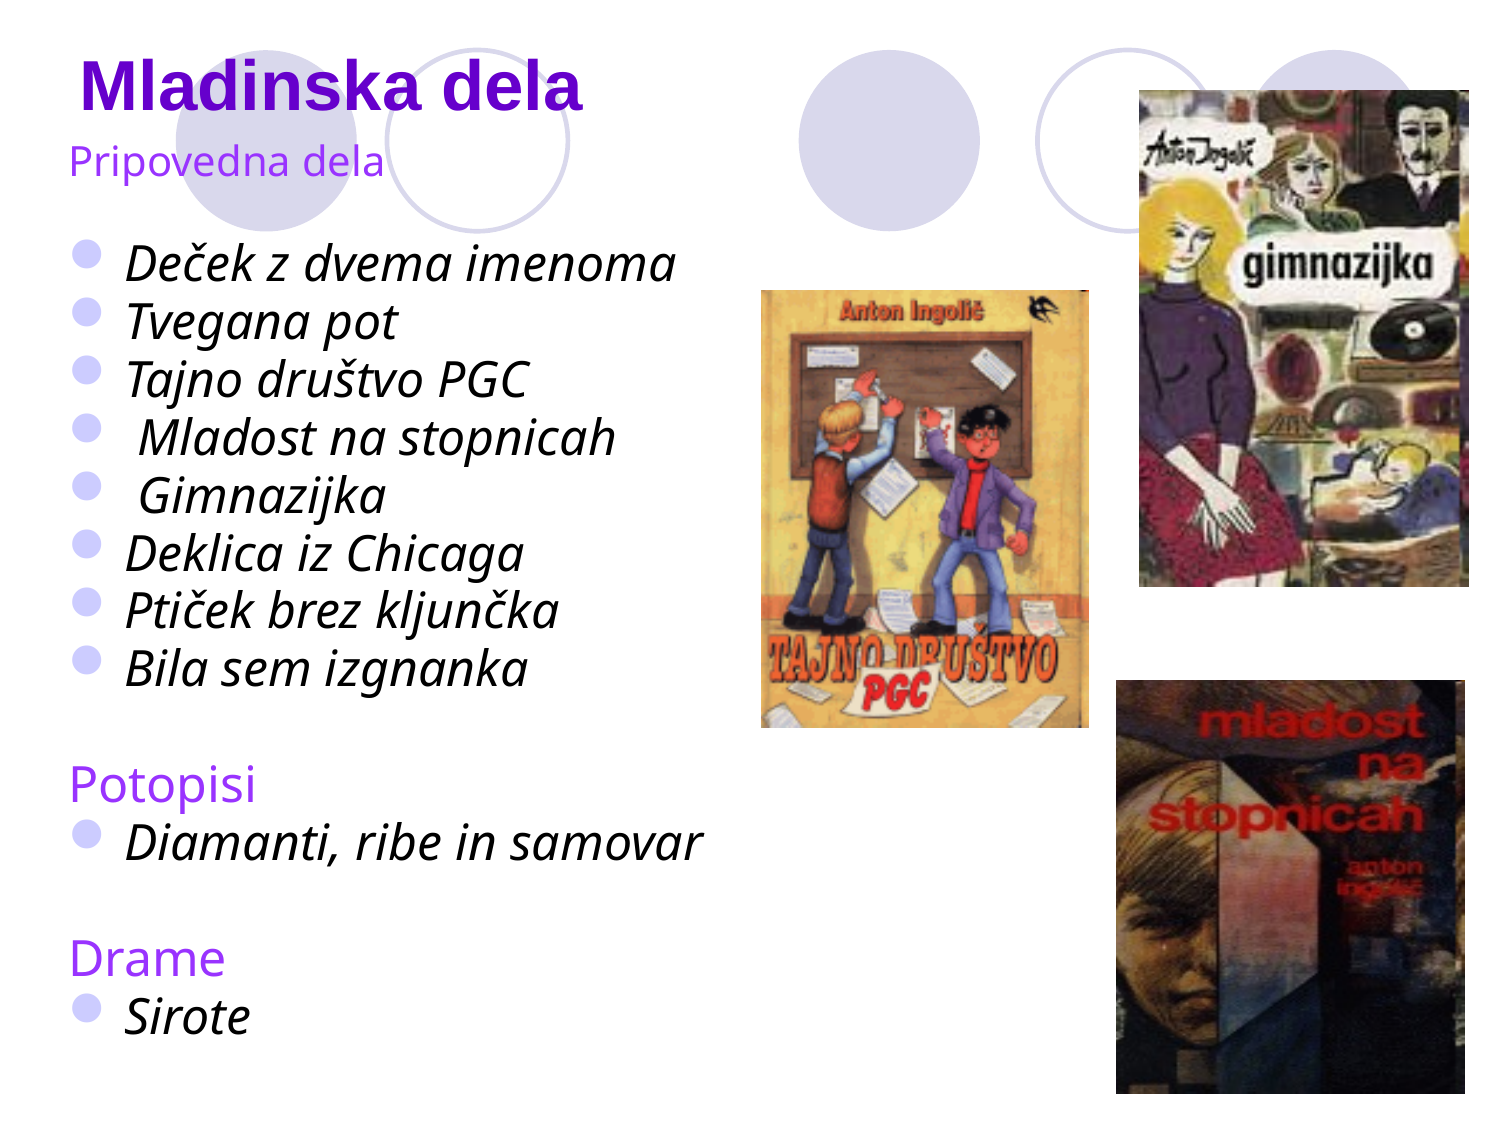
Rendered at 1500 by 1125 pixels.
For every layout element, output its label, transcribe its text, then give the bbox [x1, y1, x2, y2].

picture [1139, 90, 1469, 587]
title Mladinska dela [64, 31, 1415, 137]
picture [1116, 680, 1465, 1094]
picture [761, 290, 1089, 728]
list Pripovedna dela Deček z dvema imenoma Tvegana pot Tajno društvo PGC Mladost na stopnicah Gimnazijka Deklica iz Chicaga Ptiček brez kljunčka Bila sem izgnanka Potopisi Diamanti, ribe in samovar Drame Sirote [53, 137, 1268, 1024]
